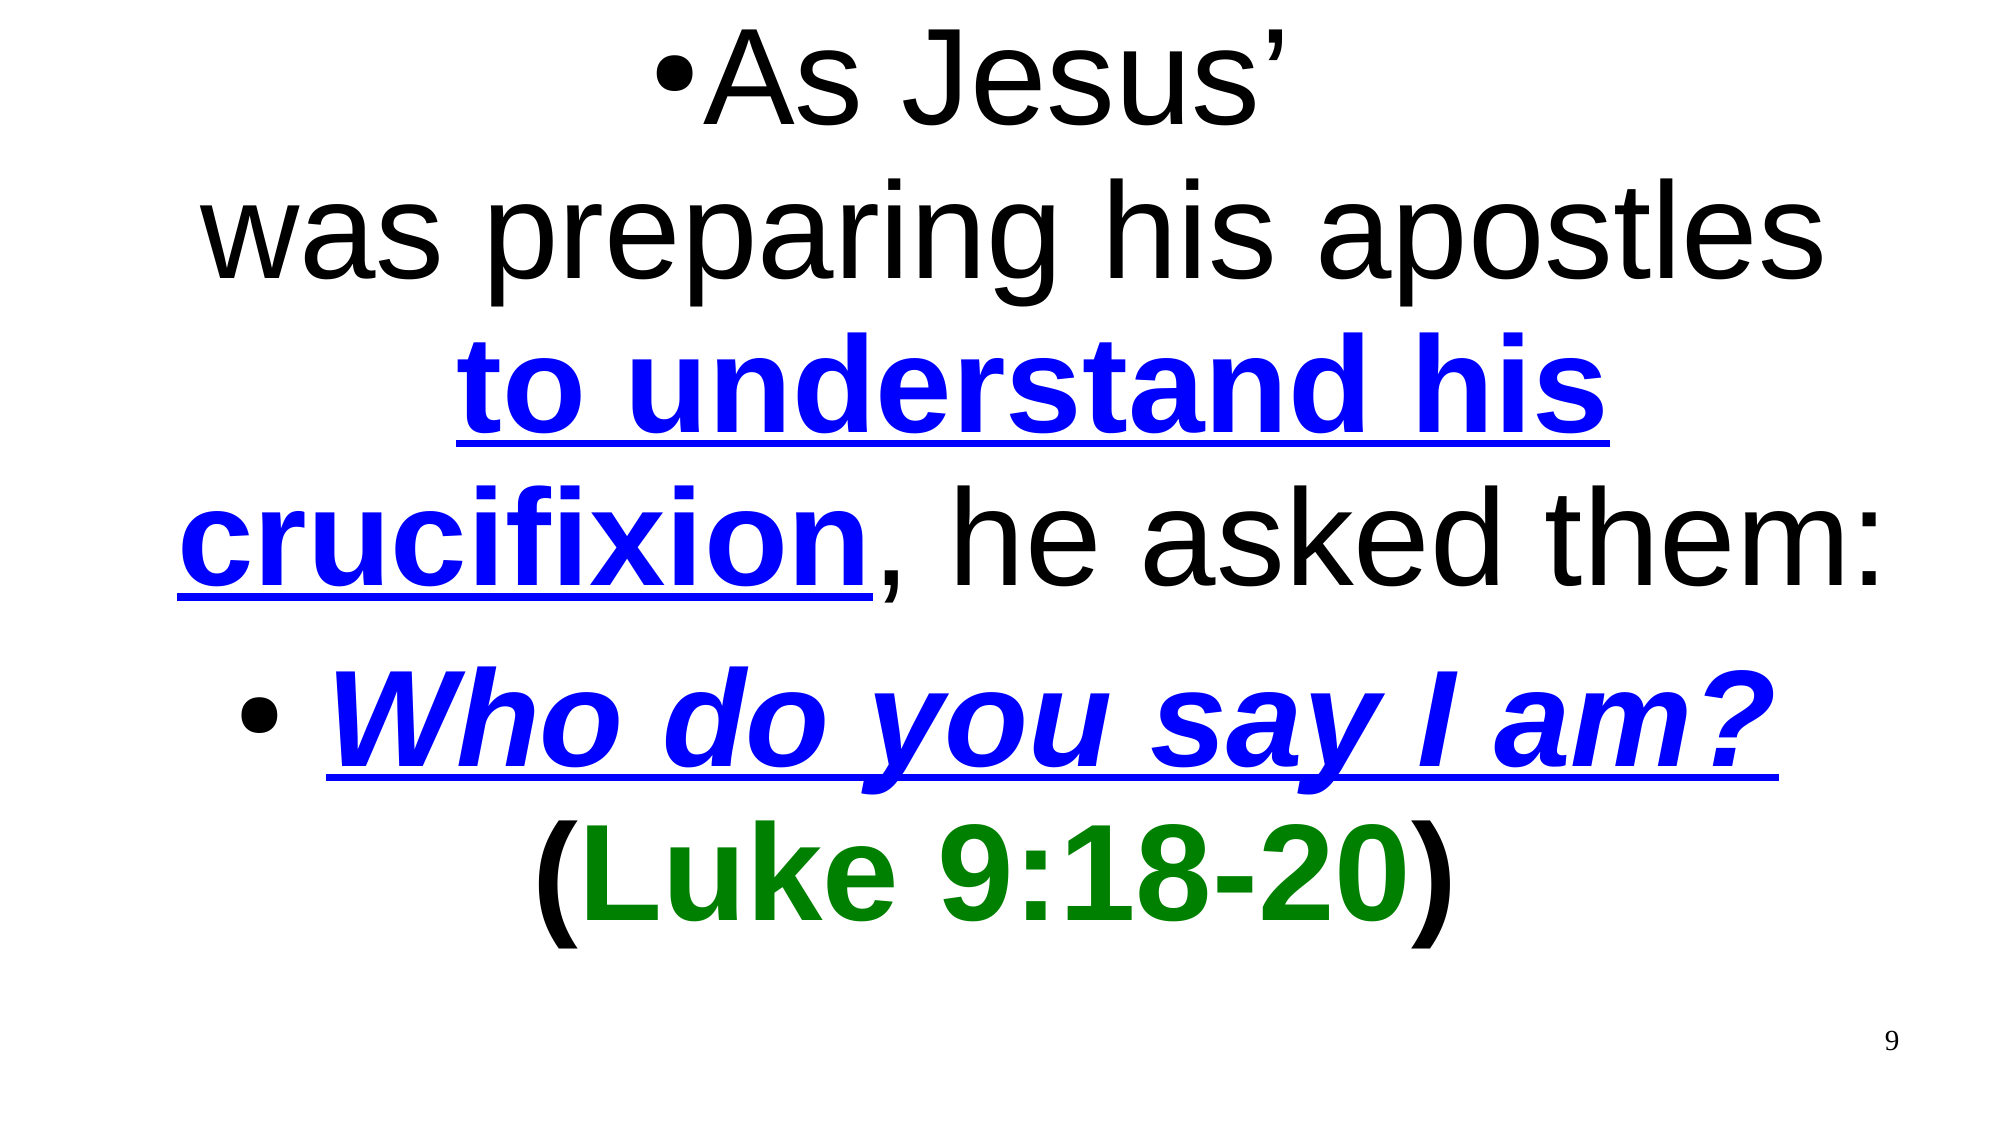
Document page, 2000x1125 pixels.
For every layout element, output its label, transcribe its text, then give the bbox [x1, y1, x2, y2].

list As Jesus’ was preparing his apostles to understand his crucifixion, he asked them: Who do you say I am? (Luke 9:18-20) [0, 0, 1996, 1123]
